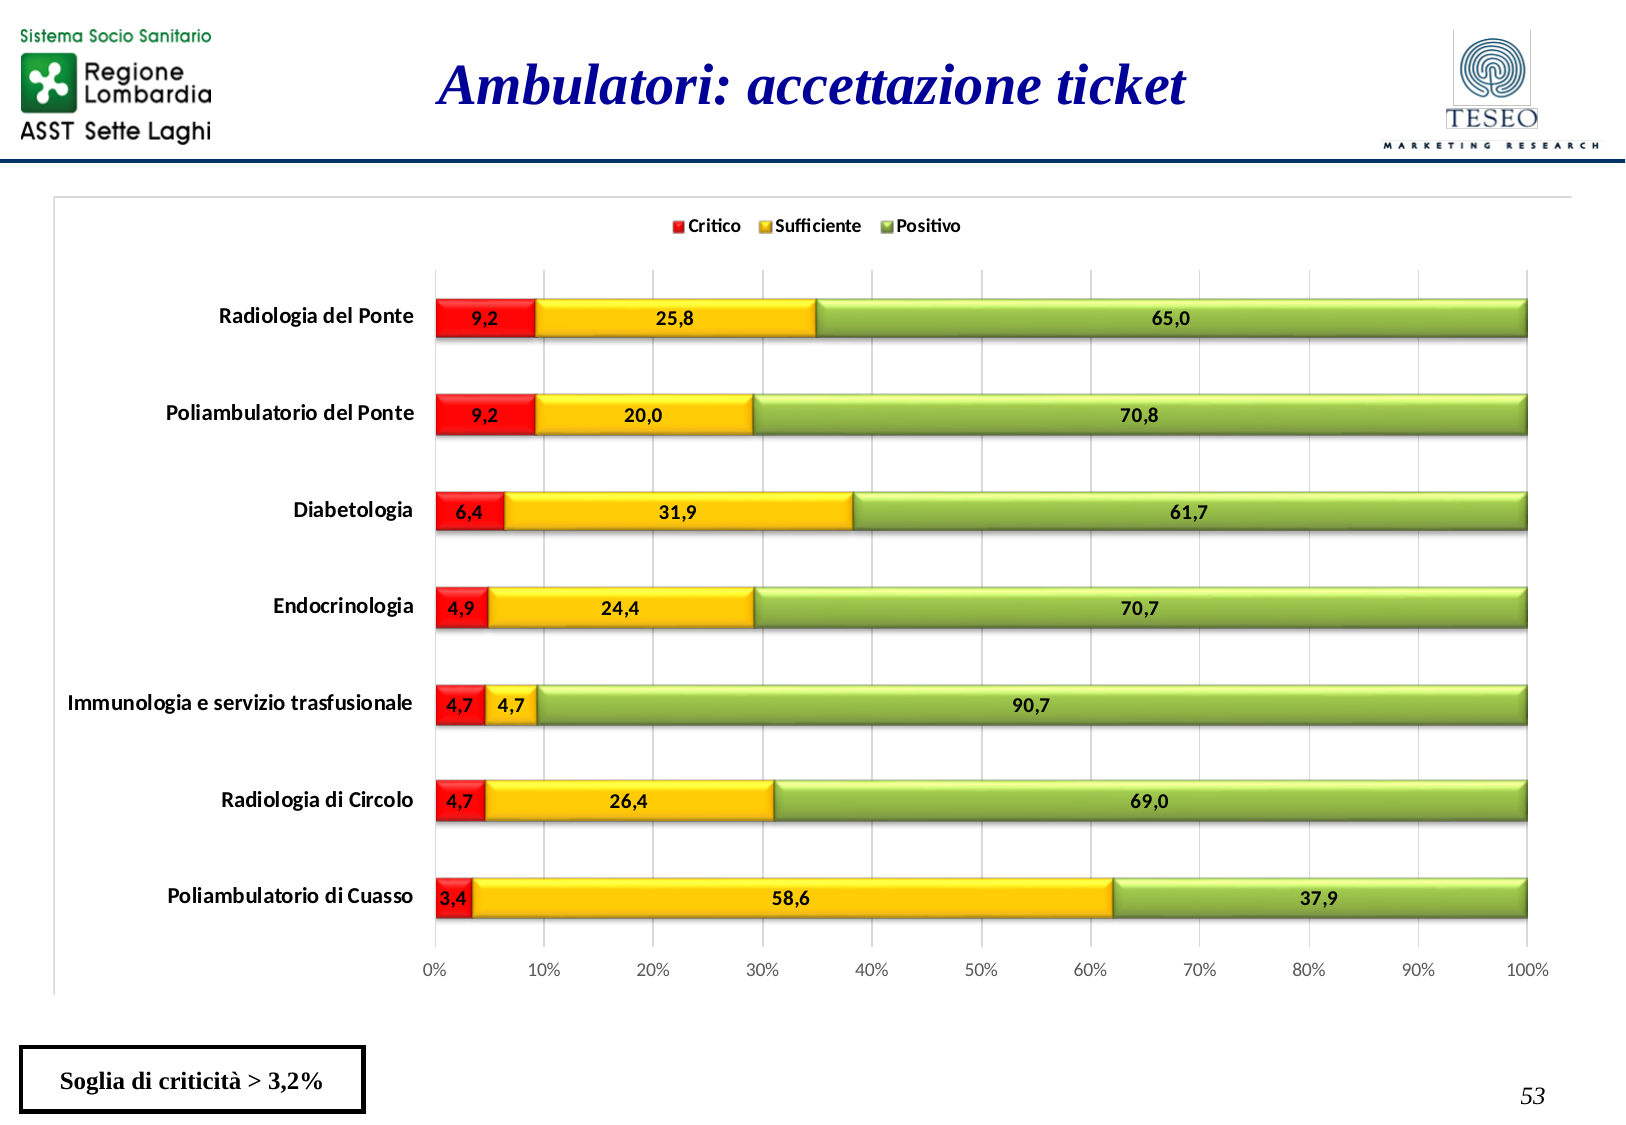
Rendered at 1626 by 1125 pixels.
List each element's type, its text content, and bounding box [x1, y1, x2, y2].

text_box Ambulatori: accettazione ticket [268, 18, 1356, 144]
text_box Soglia di criticità > 3,2% [21, 1046, 364, 1112]
picture [53, 196, 1572, 995]
picture [21, 26, 211, 148]
picture [1381, 30, 1604, 149]
